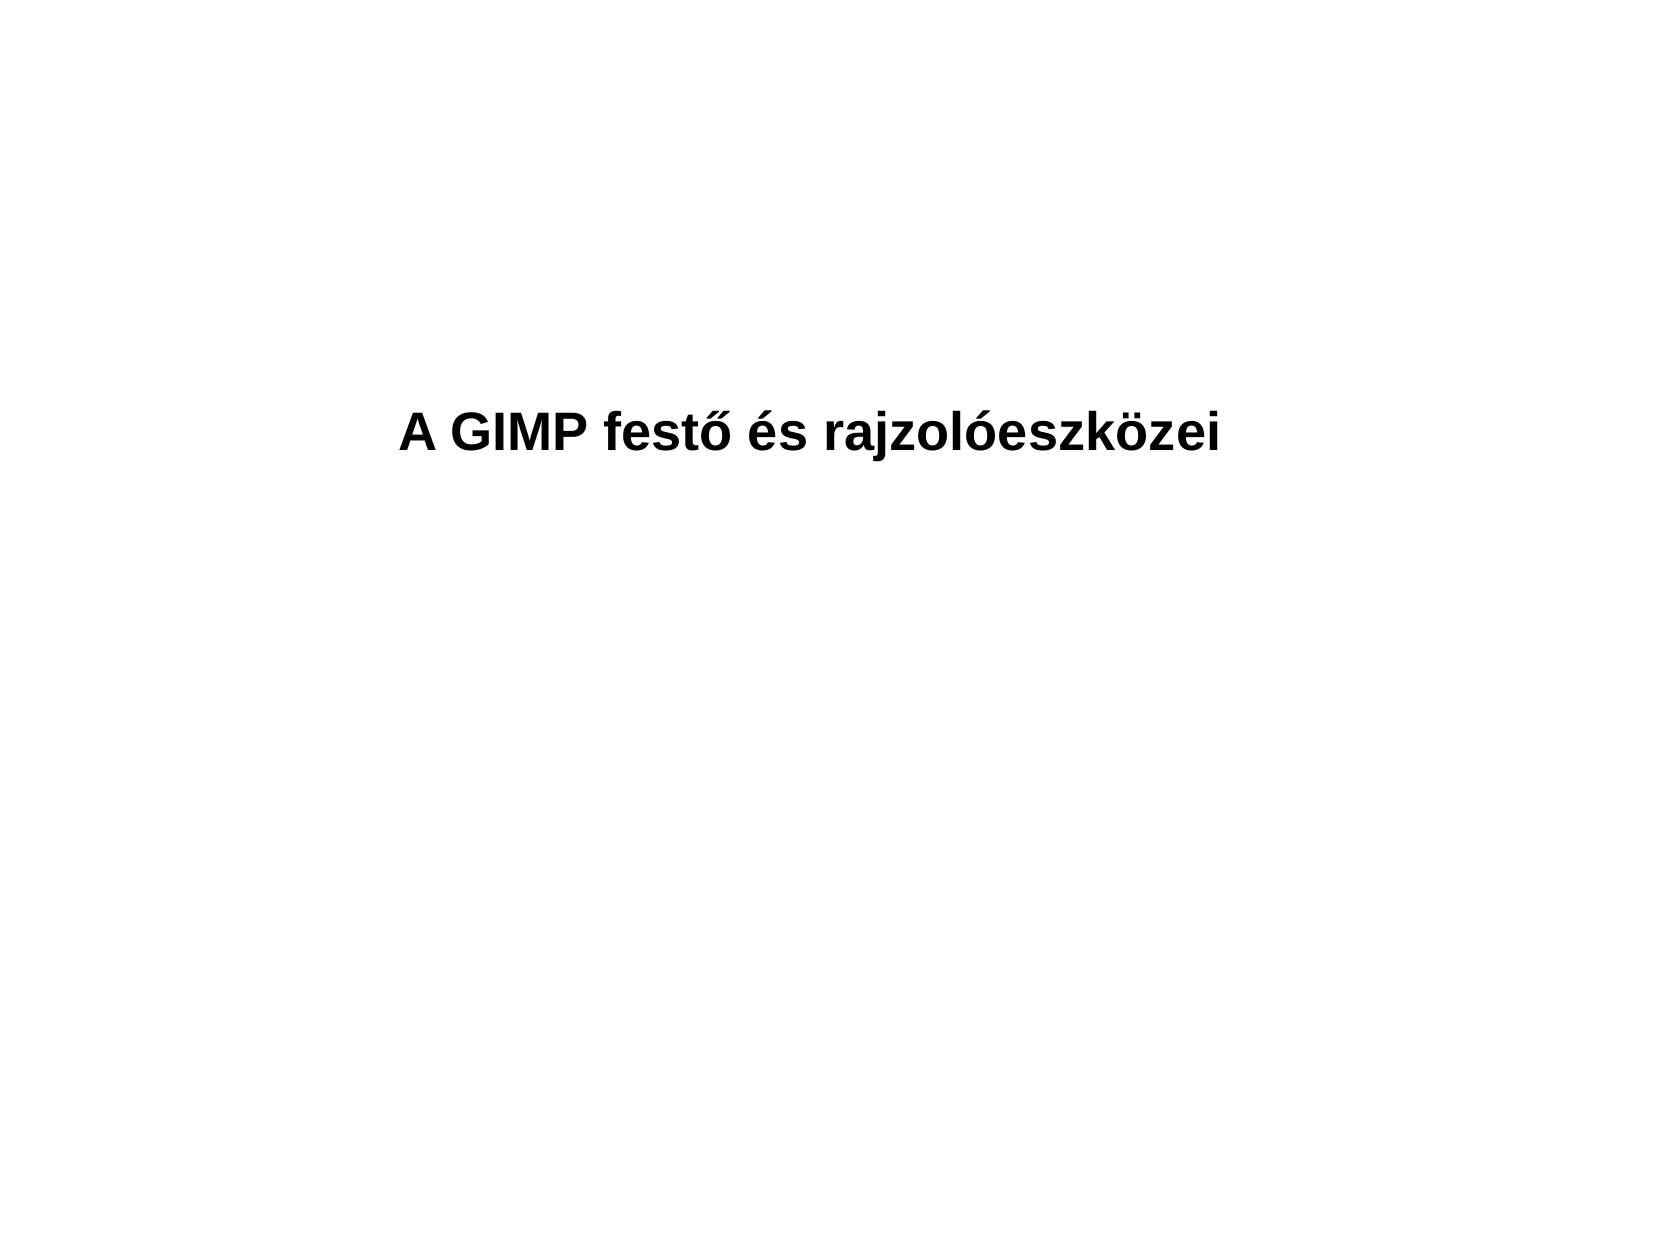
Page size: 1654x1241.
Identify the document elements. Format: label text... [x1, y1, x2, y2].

text_box A GIMP festő és rajzolóeszközei [383, 393, 1248, 471]
